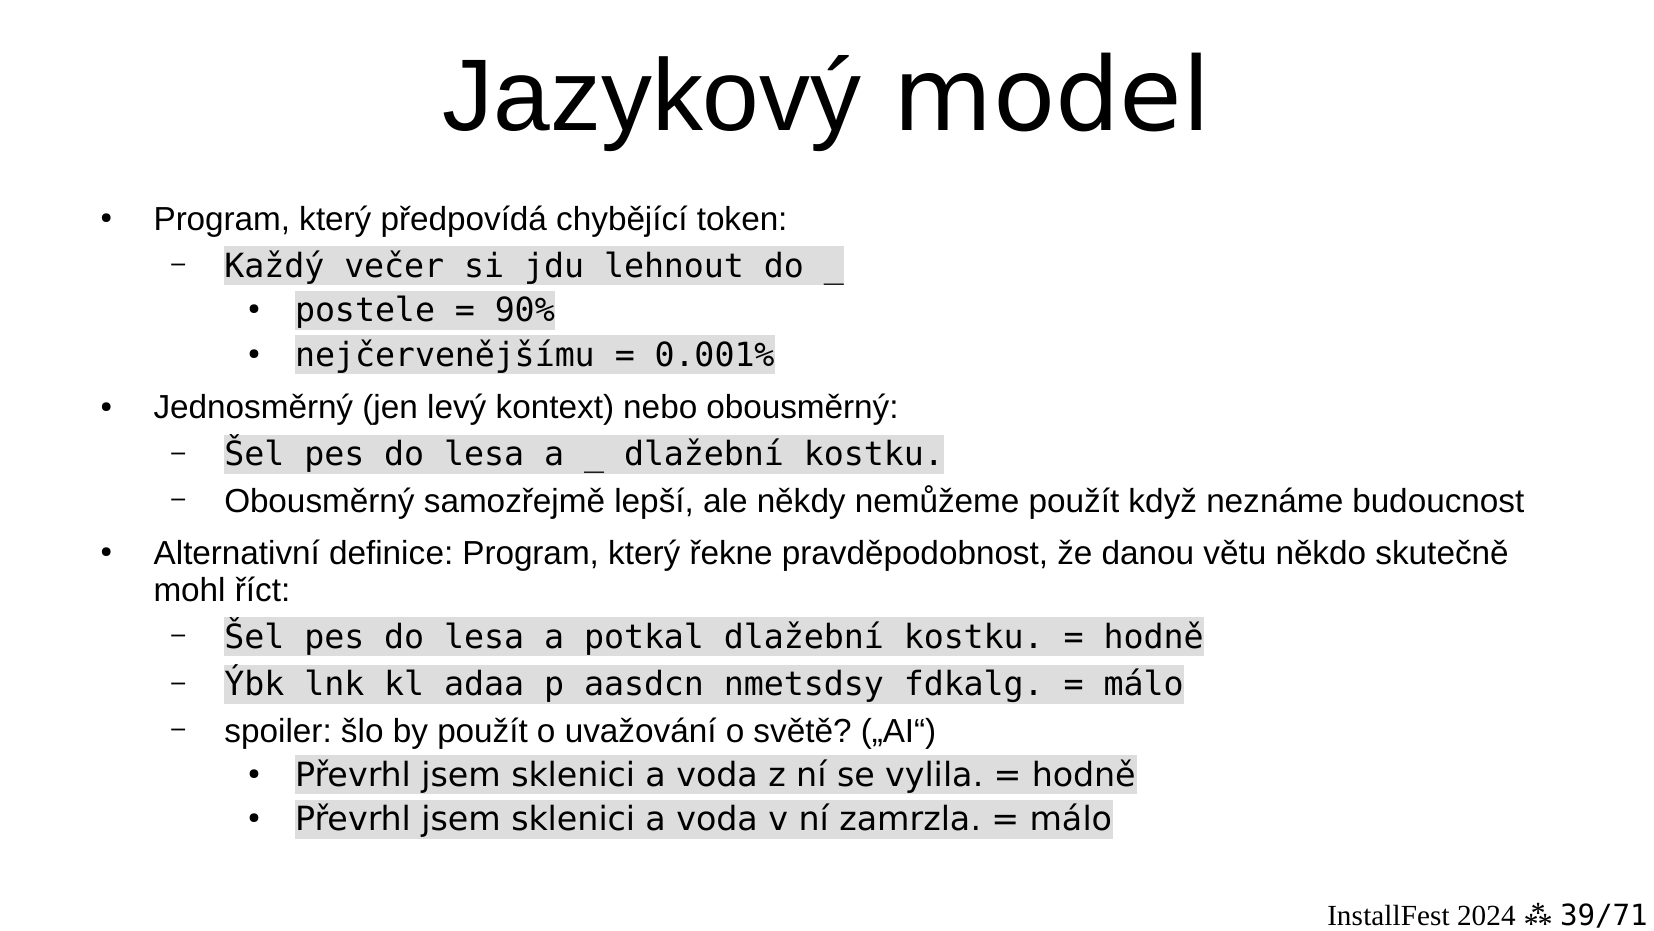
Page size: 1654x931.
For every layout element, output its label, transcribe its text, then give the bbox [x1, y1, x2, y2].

title Jazykový model [82, 36, 1571, 155]
list Program, který předpovídá chybějící token: Každý večer si jdu lehnout do _ postele = 90% nejčervenějšímu = 0.001% Jednosměrný (jen levý kontext) nebo obousměrný: Šel pes do lesa a _ dlažební kostku. Obousměrný samozřejmě lepší, ale někdy nemůžeme použít když neznáme budoucnost Alternativní definice: Program, který řekne pravděpodobnost, že danou větu někdo skutečně mohl říct: Šel pes do lesa a potkal dlažební kostku. = hodně Ýbk lnk kl adaa p aasdcn nmetsdsy fdkalg. = málo spoiler: šlo by použít o uvažování o světě? („AI“) Převrhl jsem sklenici a voda z ní se vylila. = hodně Převrhl jsem sklenici a voda v ní zamrzla. = málo [82, 200, 1571, 897]
